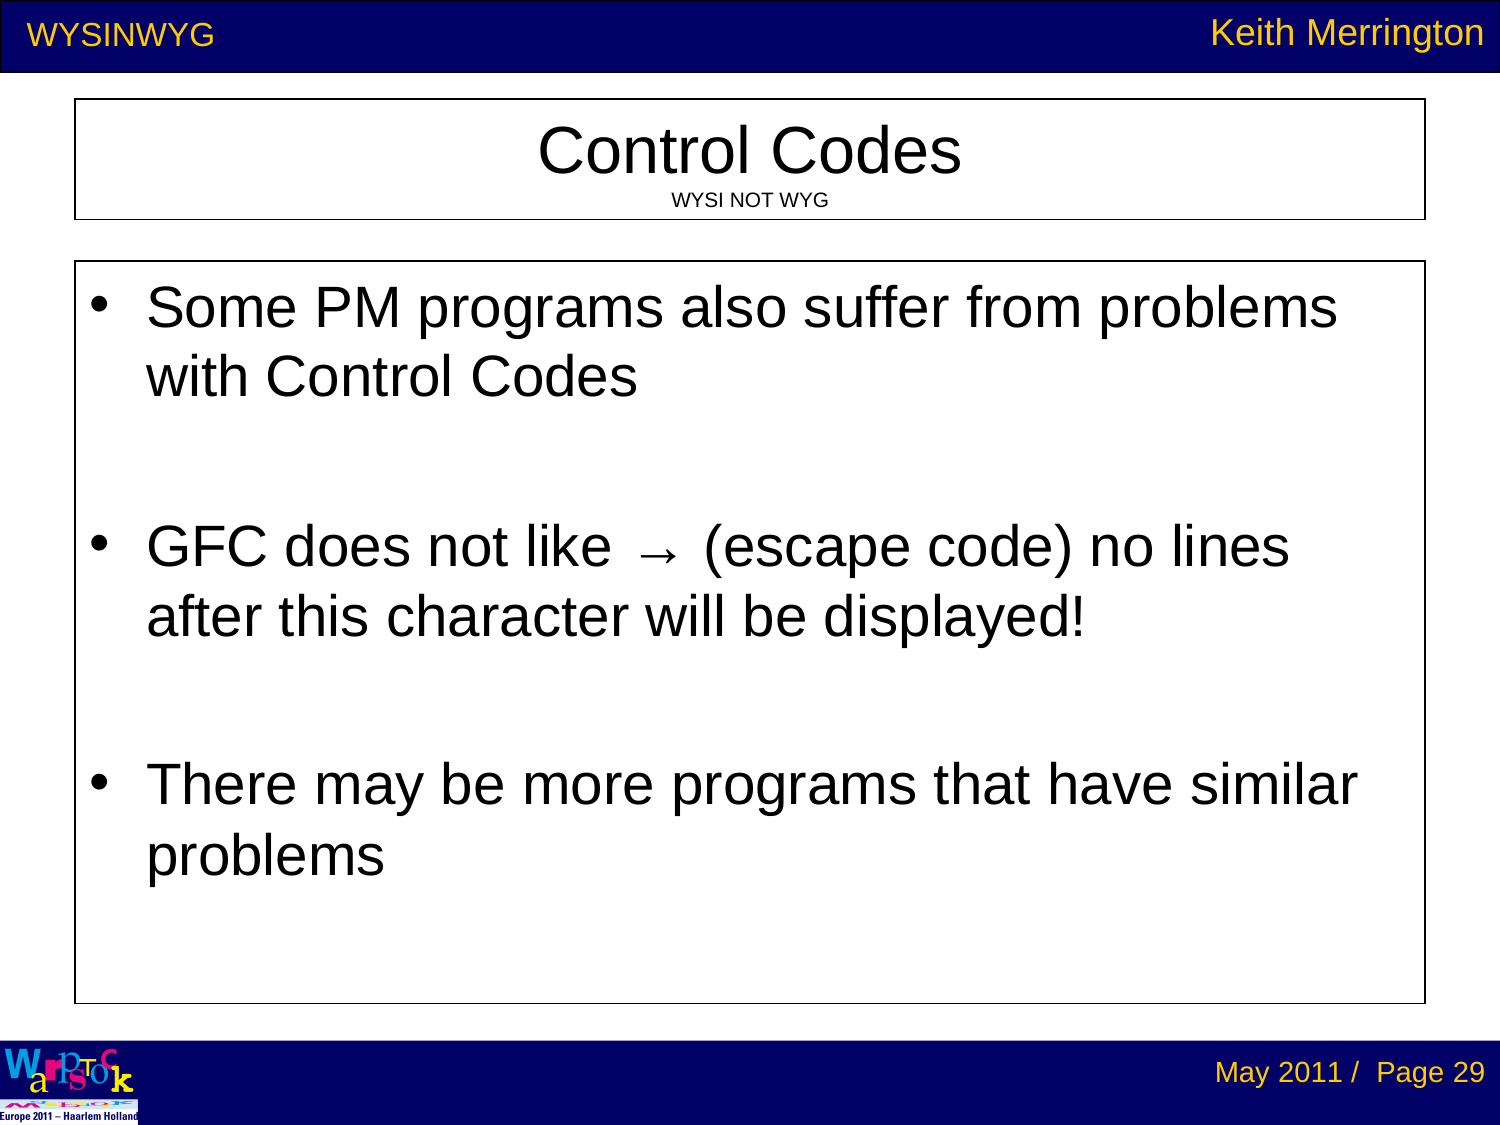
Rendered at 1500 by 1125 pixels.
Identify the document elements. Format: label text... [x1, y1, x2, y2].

title Control Codes WYSI NOT WYG [75, 99, 1426, 220]
list Some PM programs also suffer from problems with Control Codes GFC does not like → (escape code) no lines after this character will be displayed! There may be more programs that have similar problems [75, 260, 1426, 1004]
picture [0, 1042, 138, 1125]
